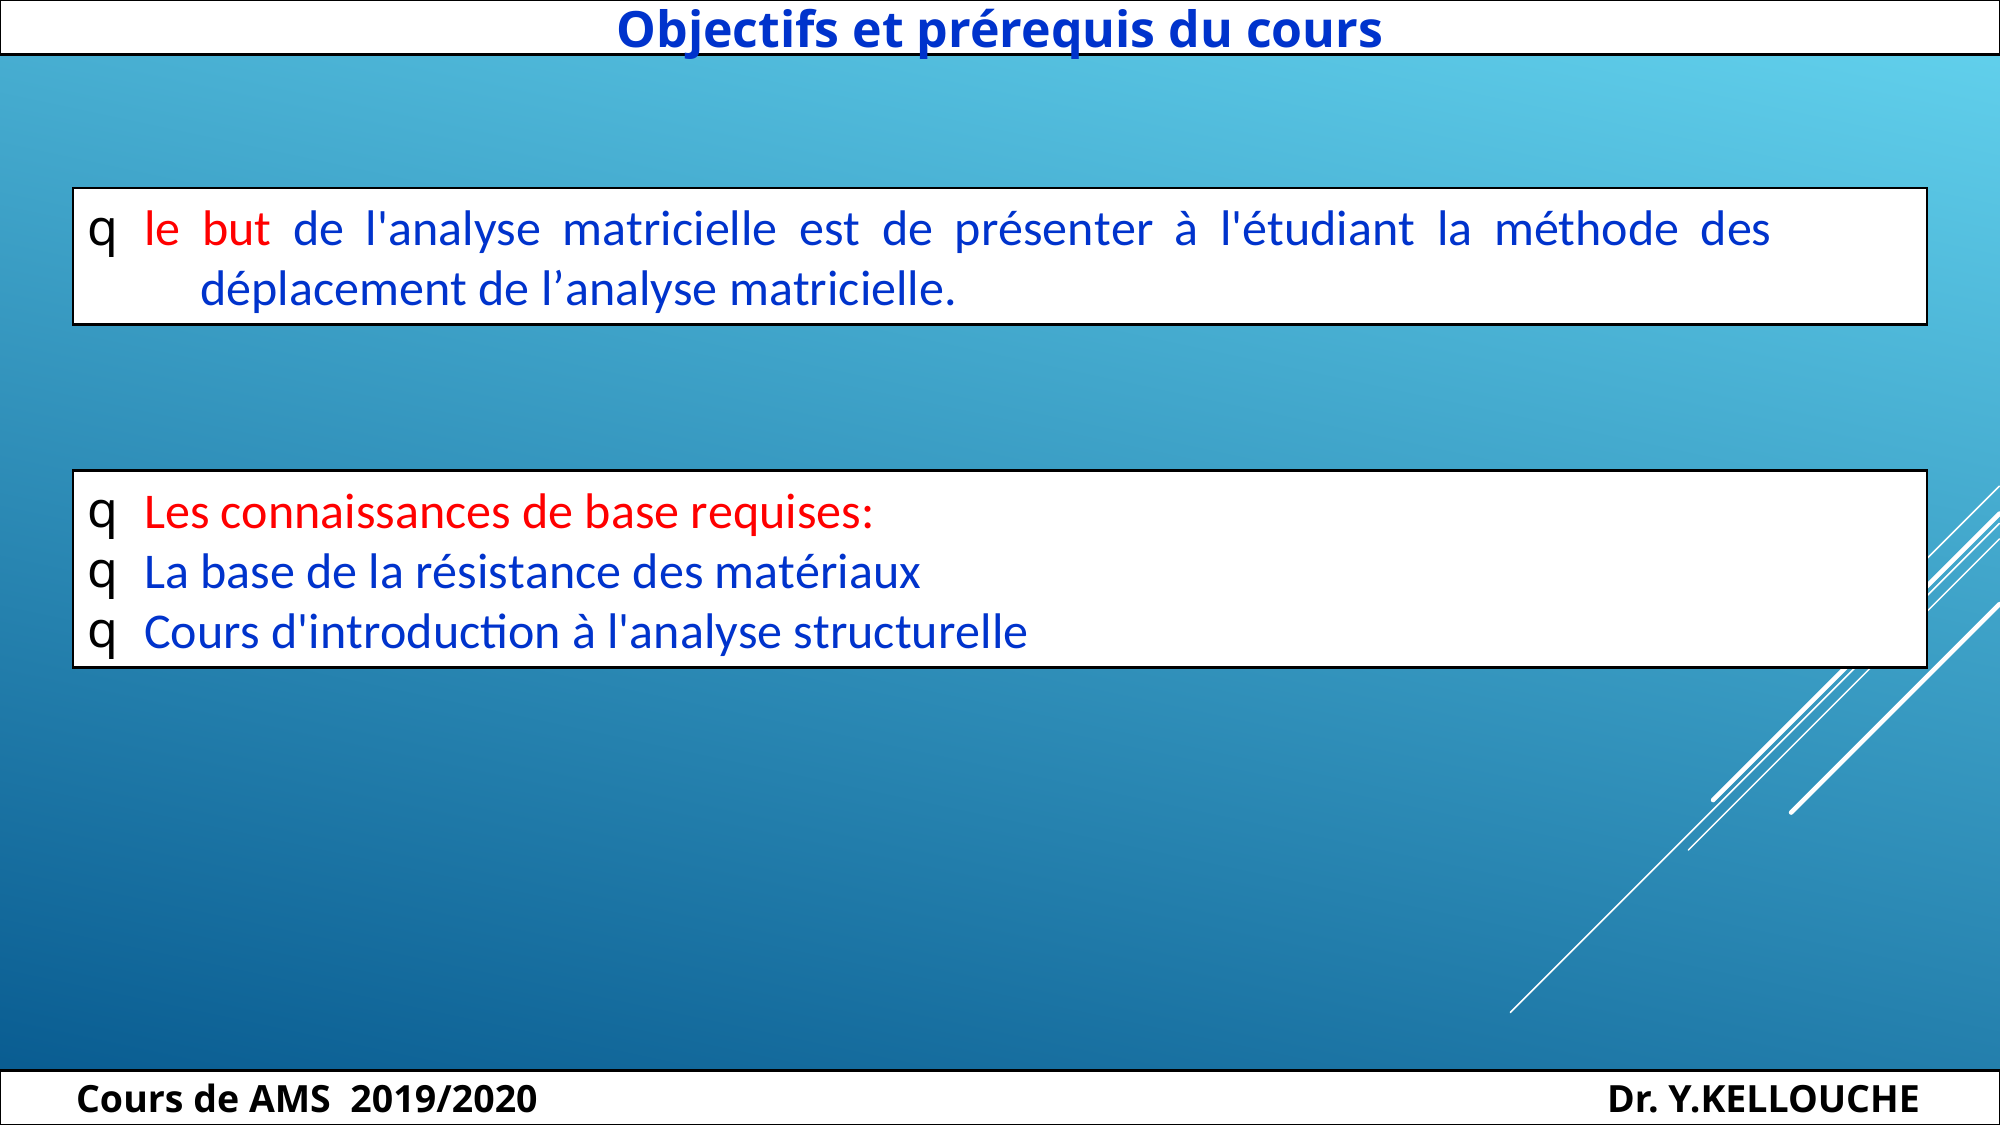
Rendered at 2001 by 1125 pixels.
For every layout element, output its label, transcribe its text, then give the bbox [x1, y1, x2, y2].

text_box Cours de AMS 2019/2020 Dr. Y.KELLOUCHE [0, 1070, 2000, 1125]
text_box Les connaissances de base requises: La base de la résistance des matériaux Cours d'introduction à l'analyse structurelle [72, 470, 1928, 668]
text_box Objectifs et prérequis du cours [0, 0, 2000, 55]
text_box le but de l'analyse matricielle est de présenter à l'étudiant la méthode des déplacement de l’analyse matricielle. [72, 187, 1928, 325]
